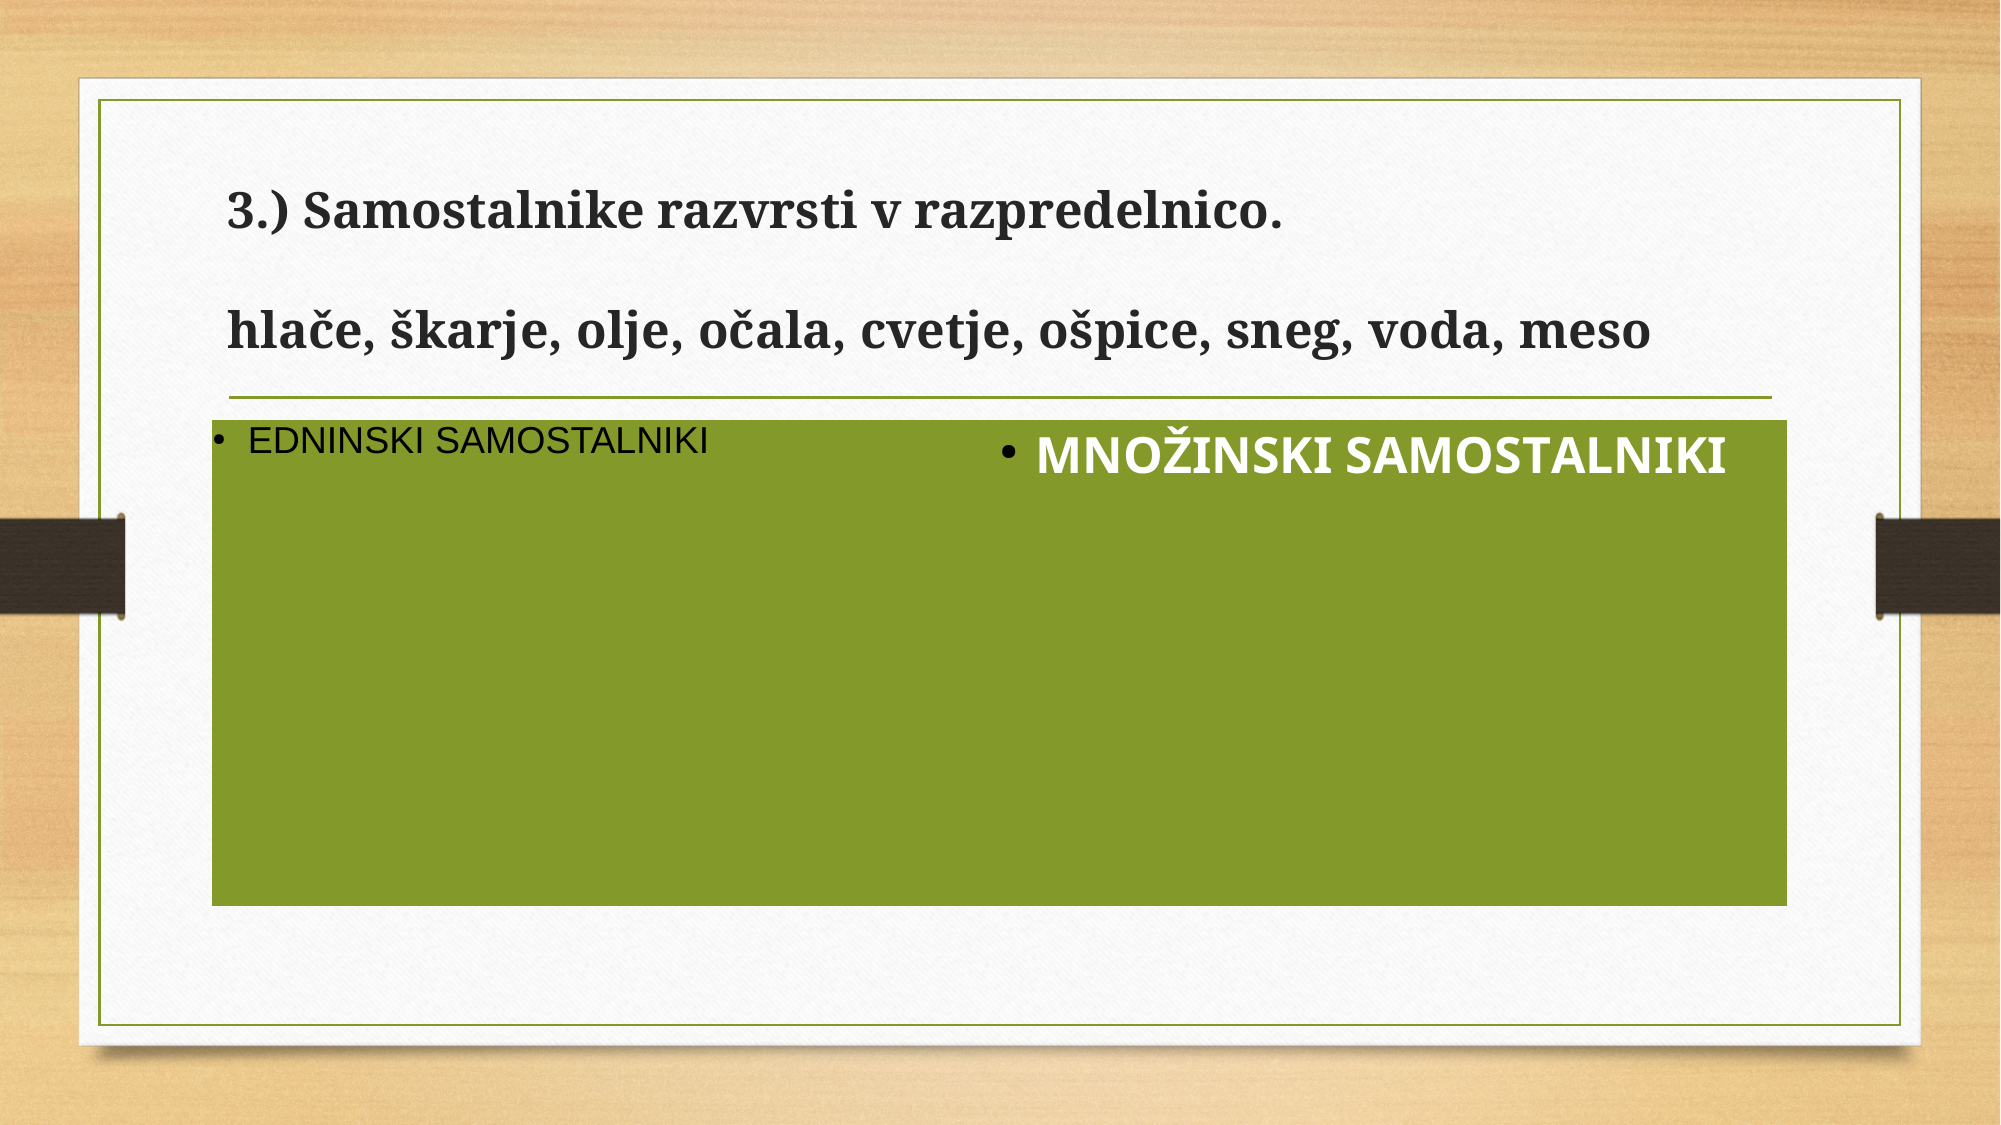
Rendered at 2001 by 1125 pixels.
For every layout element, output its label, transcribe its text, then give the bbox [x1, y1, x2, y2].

table_cell [1000, 846, 1787, 906]
table_cell [1000, 727, 1787, 787]
table_cell [1000, 607, 1787, 667]
table_header EDNINSKI SAMOSTALNIKI [212, 420, 1000, 488]
table_cell [1000, 667, 1787, 727]
table_cell [212, 548, 1000, 607]
table_cell [1000, 488, 1787, 548]
table_cell [212, 787, 1000, 846]
table_cell [1000, 548, 1787, 607]
table_header MNOŽINSKI SAMOSTALNIKI [1000, 420, 1787, 488]
table_cell [212, 727, 1000, 787]
title 3.) Samostalnike razvrsti v razpredelnico. hlače, škarje, olje, očala, cvetje, ošpice, sneg, voda, meso [212, 161, 1788, 376]
table_cell [212, 488, 1000, 548]
table_cell [212, 607, 1000, 667]
table_cell [1000, 787, 1787, 846]
table_cell [212, 846, 1000, 906]
table_cell [212, 667, 1000, 727]
